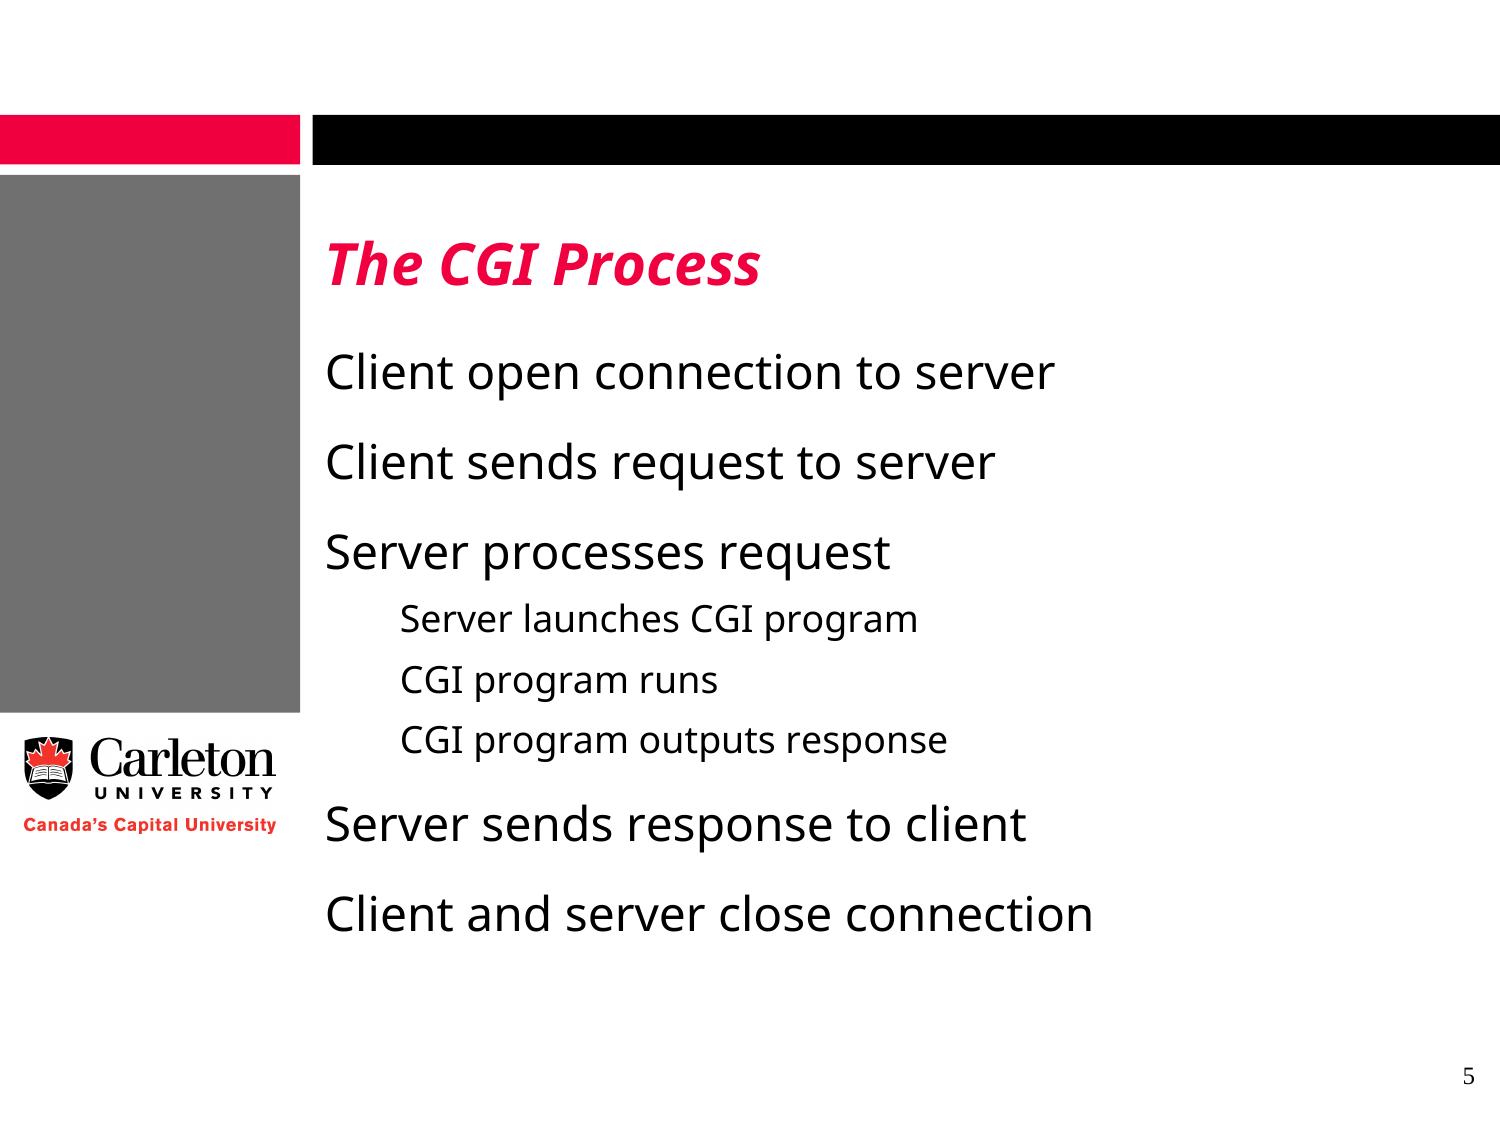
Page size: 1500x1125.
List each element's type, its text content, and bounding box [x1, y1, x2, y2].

title The CGI Process [324, 187, 1450, 324]
list Client open connection to server Client sends request to server Server processes request Server launches CGI program CGI program runs CGI program outputs response Server sends response to client Client and server close connection [324, 324, 1450, 1036]
picture [24, 737, 276, 834]
